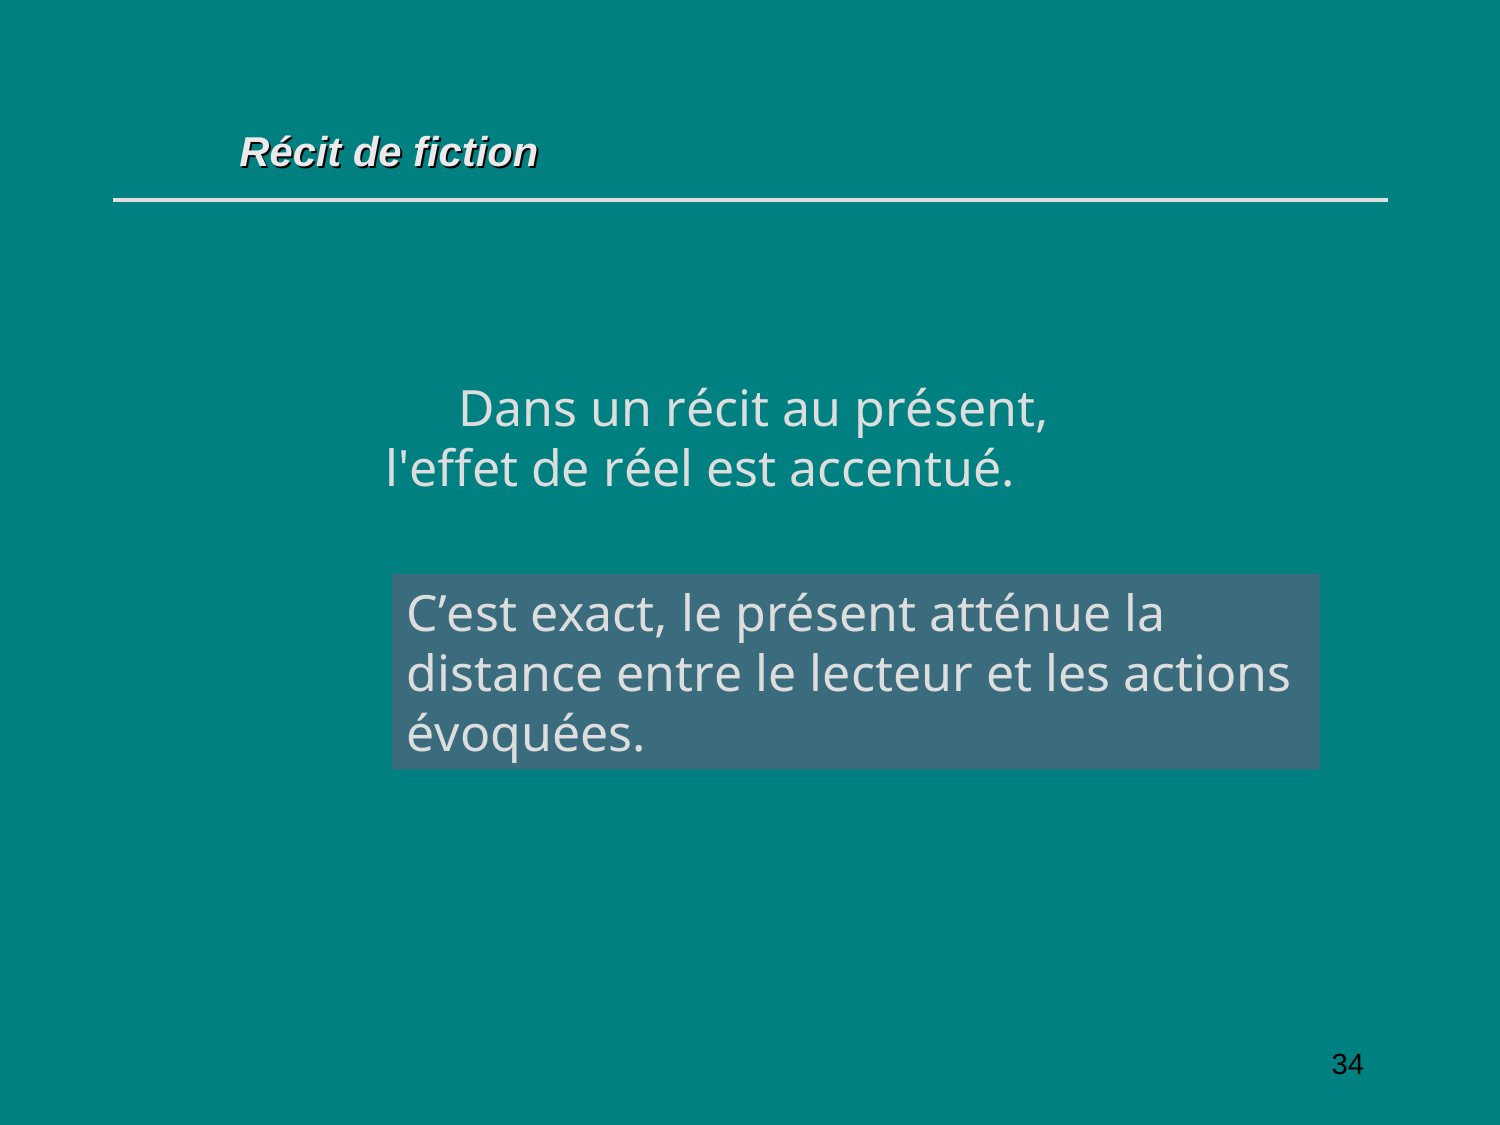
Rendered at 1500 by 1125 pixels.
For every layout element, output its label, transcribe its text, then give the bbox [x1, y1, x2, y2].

text_box Dans un récit au présent, l'effet de réel est accentué. Oui / Non ? [182, 368, 1338, 687]
text_box Récit de fiction [224, 116, 554, 183]
text_box C’est exact, le présent atténue la distance entre le lecteur et les actions évoquées. [391, 573, 1321, 770]
